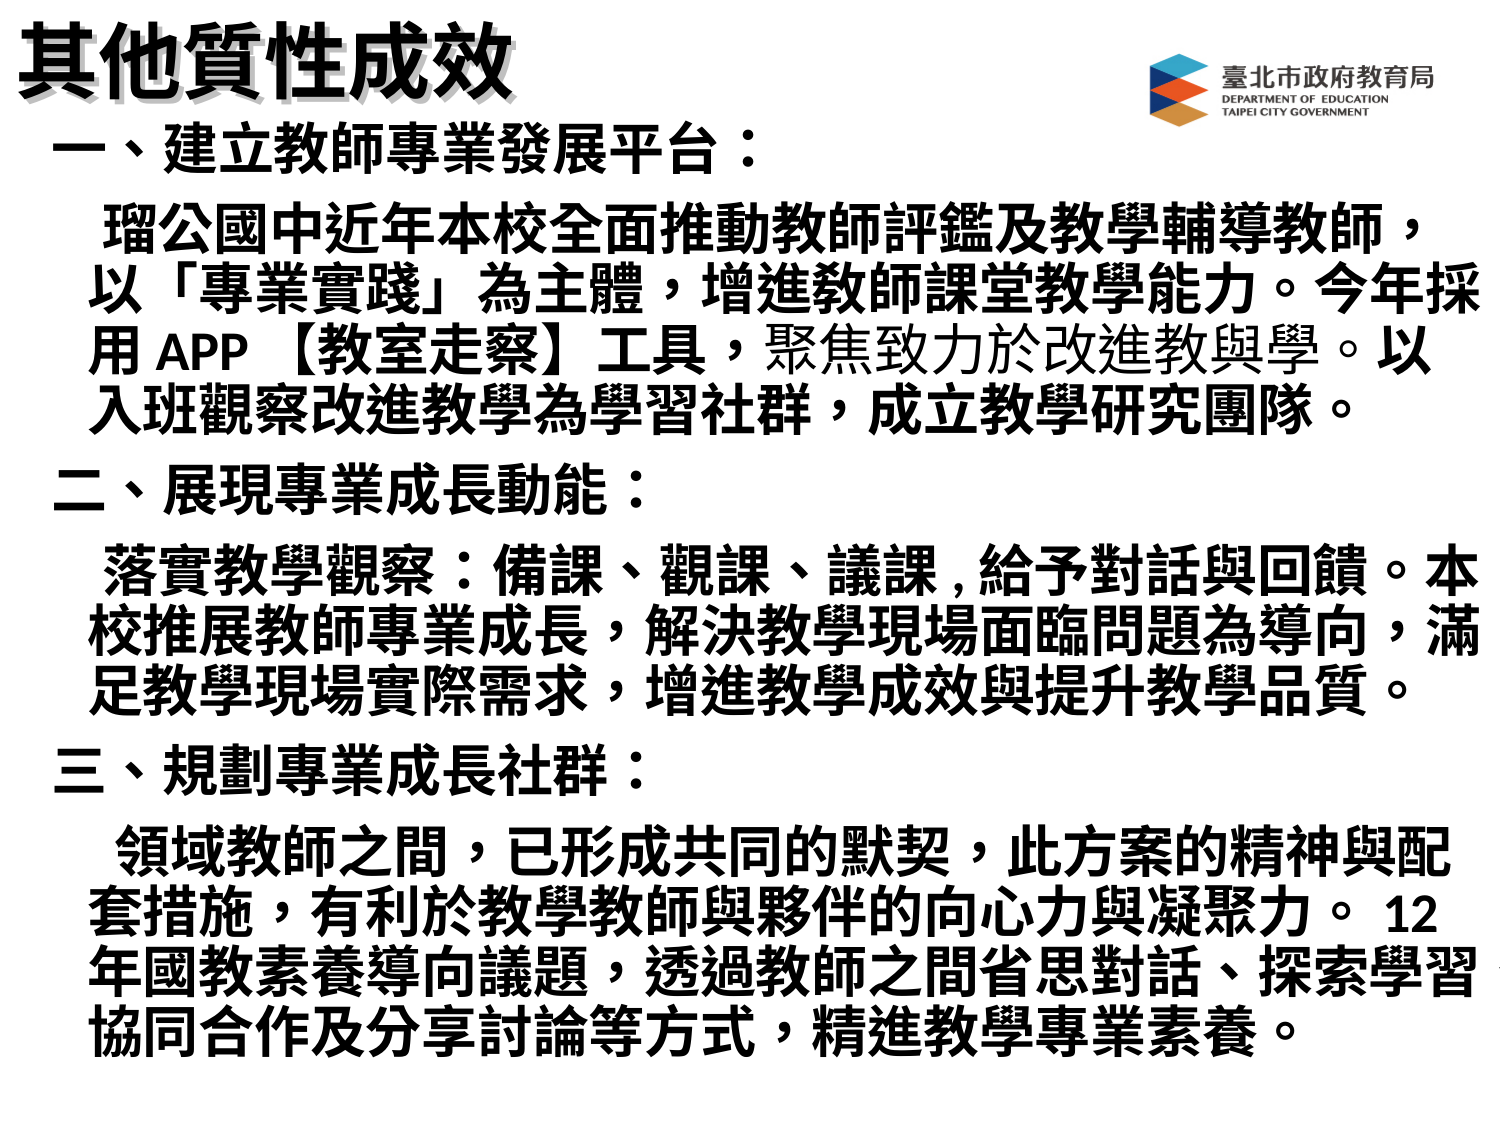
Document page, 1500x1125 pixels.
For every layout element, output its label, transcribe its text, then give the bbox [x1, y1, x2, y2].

text_box 其他質性成效 [0, 2, 1500, 117]
list 一、建立教師專業發展平台： 瑠公國中近年本校全面推動教師評鑑及教學輔導教師，以「專業實踐」為主體，增進敎師課堂教學能力。今年採用APP【教室走察】工具，聚焦致力於改進教與學。以入班觀察改進教學為學習社群，成立教學研究團隊。 二、展現專業成長動能： 落實教學觀察：備課、觀課、議課,給予對話與回饋。本校推展教師專業成長，解決教學現場面臨問題為導向，滿足教學現場實際需求，增進教學成效與提升教學品質。 三、規劃專業成長社群： 領域教師之間，已形成共同的默契，此方案的精神與配套措施，有利於教學教師與夥伴的向心力與凝聚力。12年國教素養導向議題，透過教師之間省思對話、探索學習、協同合作及分享討論等方式，精進教學專業素養。 [0, 117, 1500, 1087]
